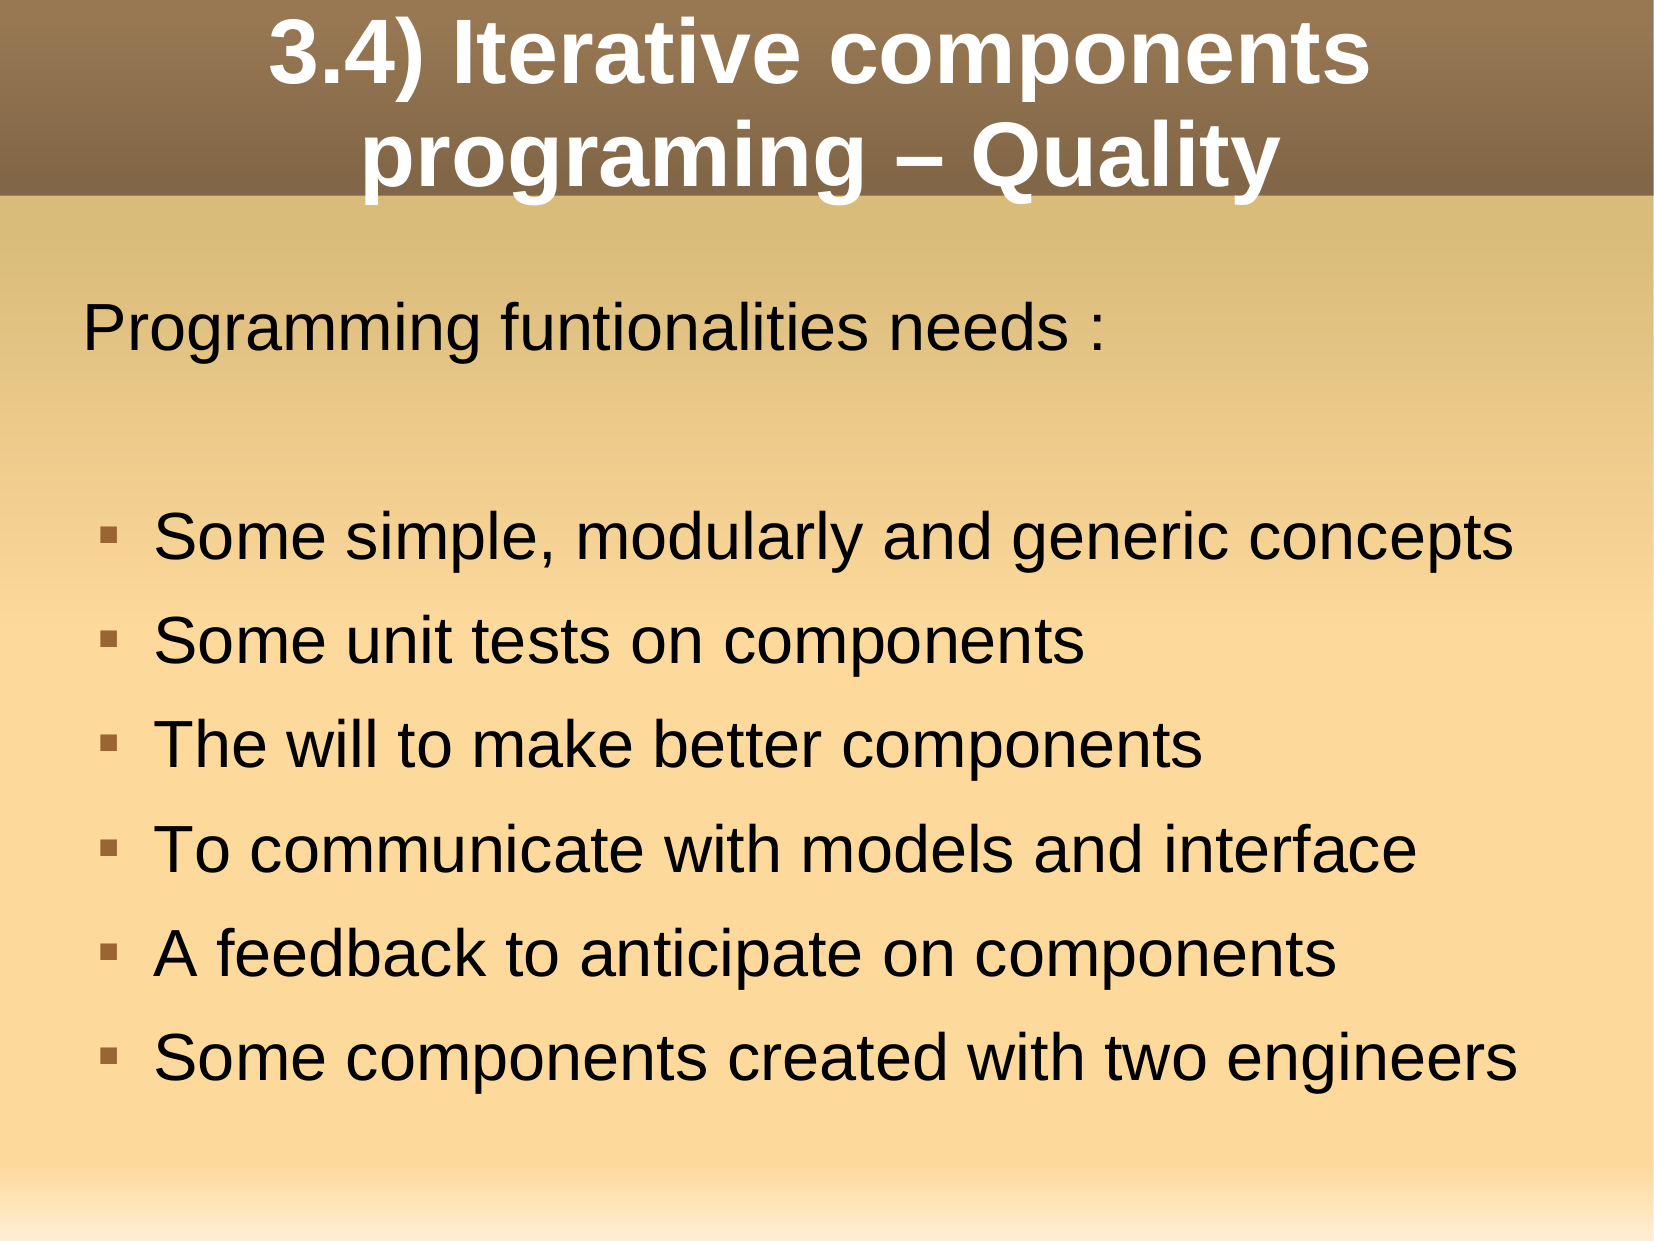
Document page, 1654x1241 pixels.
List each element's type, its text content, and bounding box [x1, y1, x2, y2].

title 3.4) Iterative components programing – Quality [76, 1, 1565, 207]
picture [0, 0, 1654, 1241]
list Programming funtionalities needs : Some simple, modularly and generic concepts Some unit tests on components The will to make better components To communicate with models and interface A feedback to anticipate on components Some components created with two engineers [82, 290, 1571, 1096]
